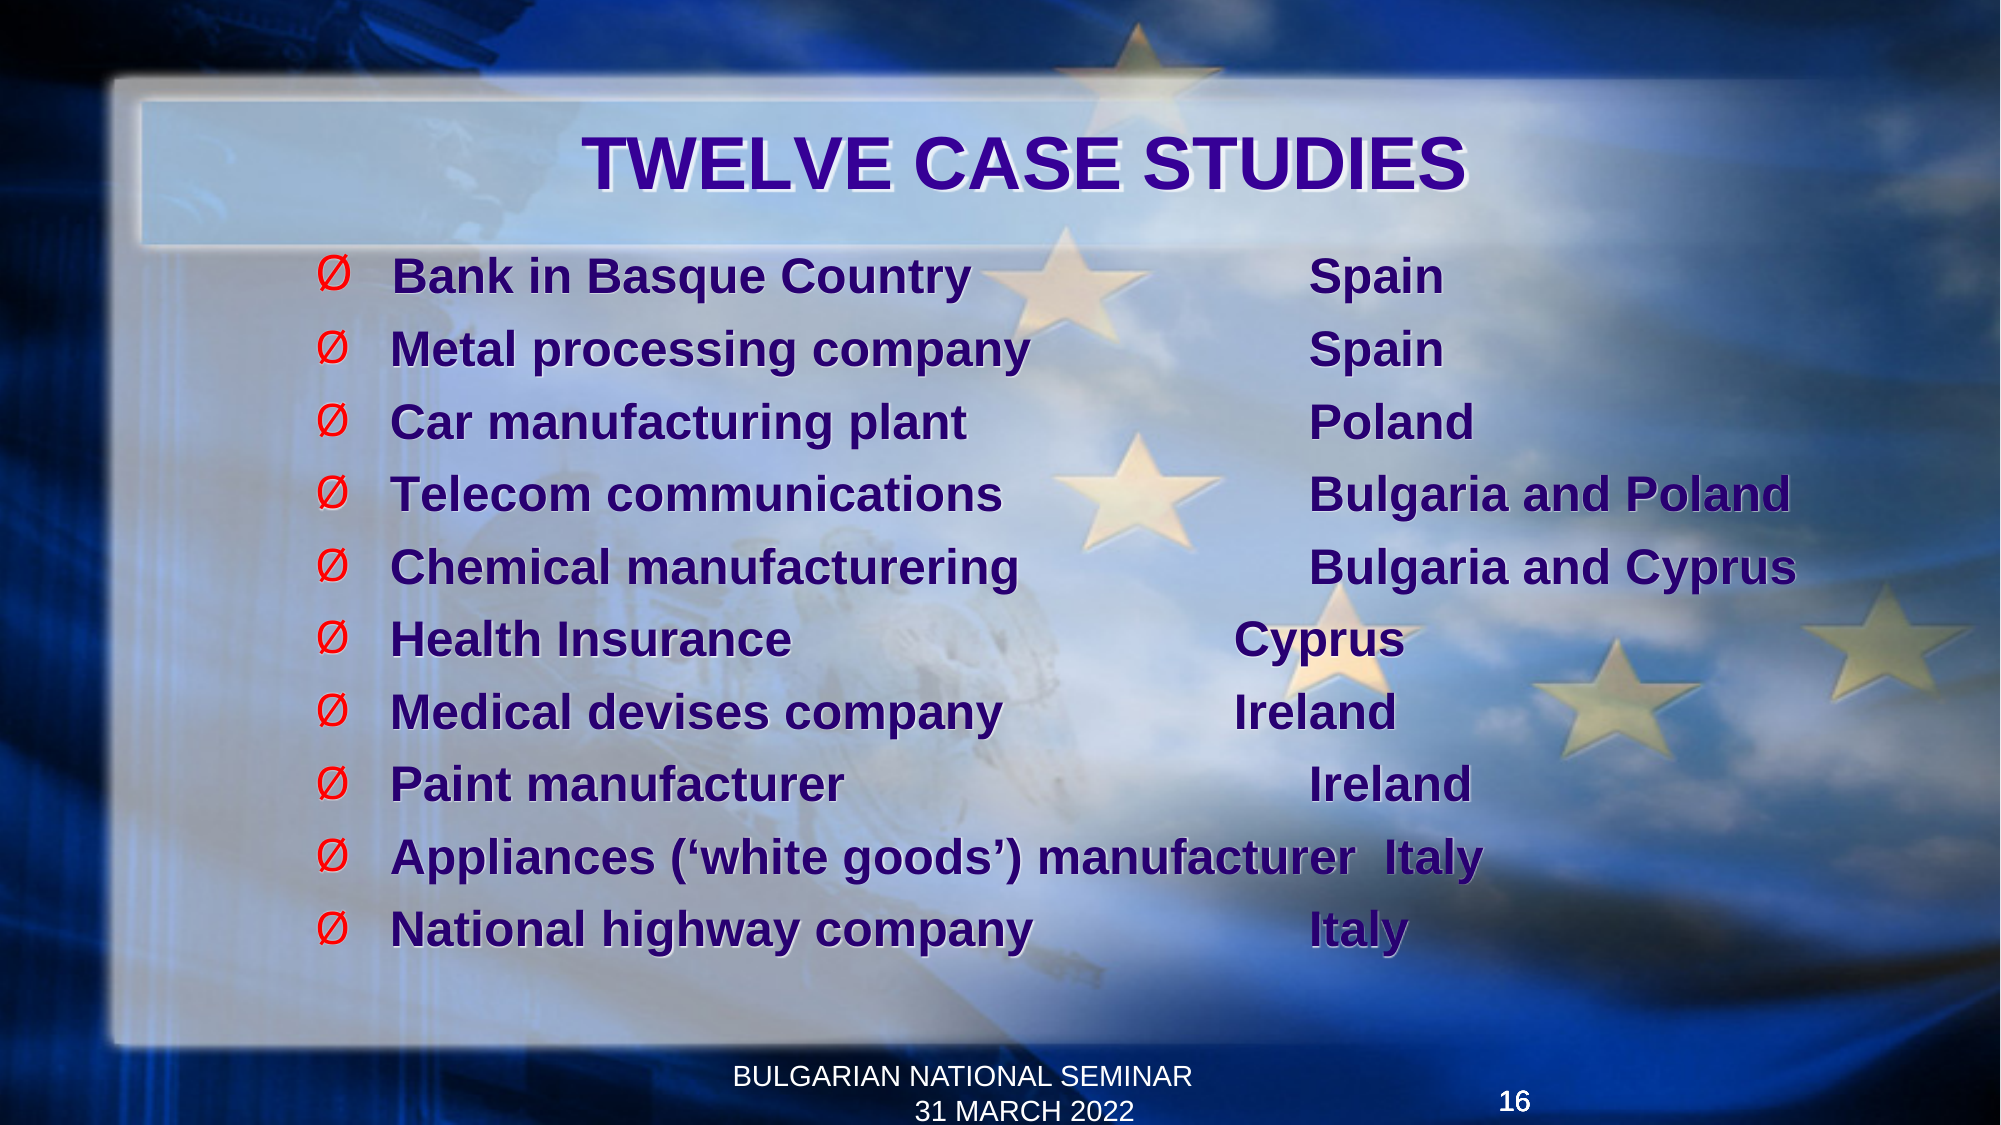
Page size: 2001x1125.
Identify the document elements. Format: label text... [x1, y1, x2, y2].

text_box [1483, 1050, 1901, 1125]
text_box BULGARIAN NATIONAL SEMINAR 31 MARCH 2022 [708, 1050, 1342, 1125]
list Bank in Basque Country Spain Metal processing company Spain Car manufacturing plant Poland Telecom communications Bulgaria and Poland Chemical manufacturering Bulgaria and Cyprus Health Insurance Cyprus Medical devises company Ireland Paint manufacturer Ireland Appliances (‘white goods’) manufacturer Italy National highway company Italy [150, 231, 1916, 1026]
title TWELVE CASE STUDIES [150, 87, 1900, 231]
